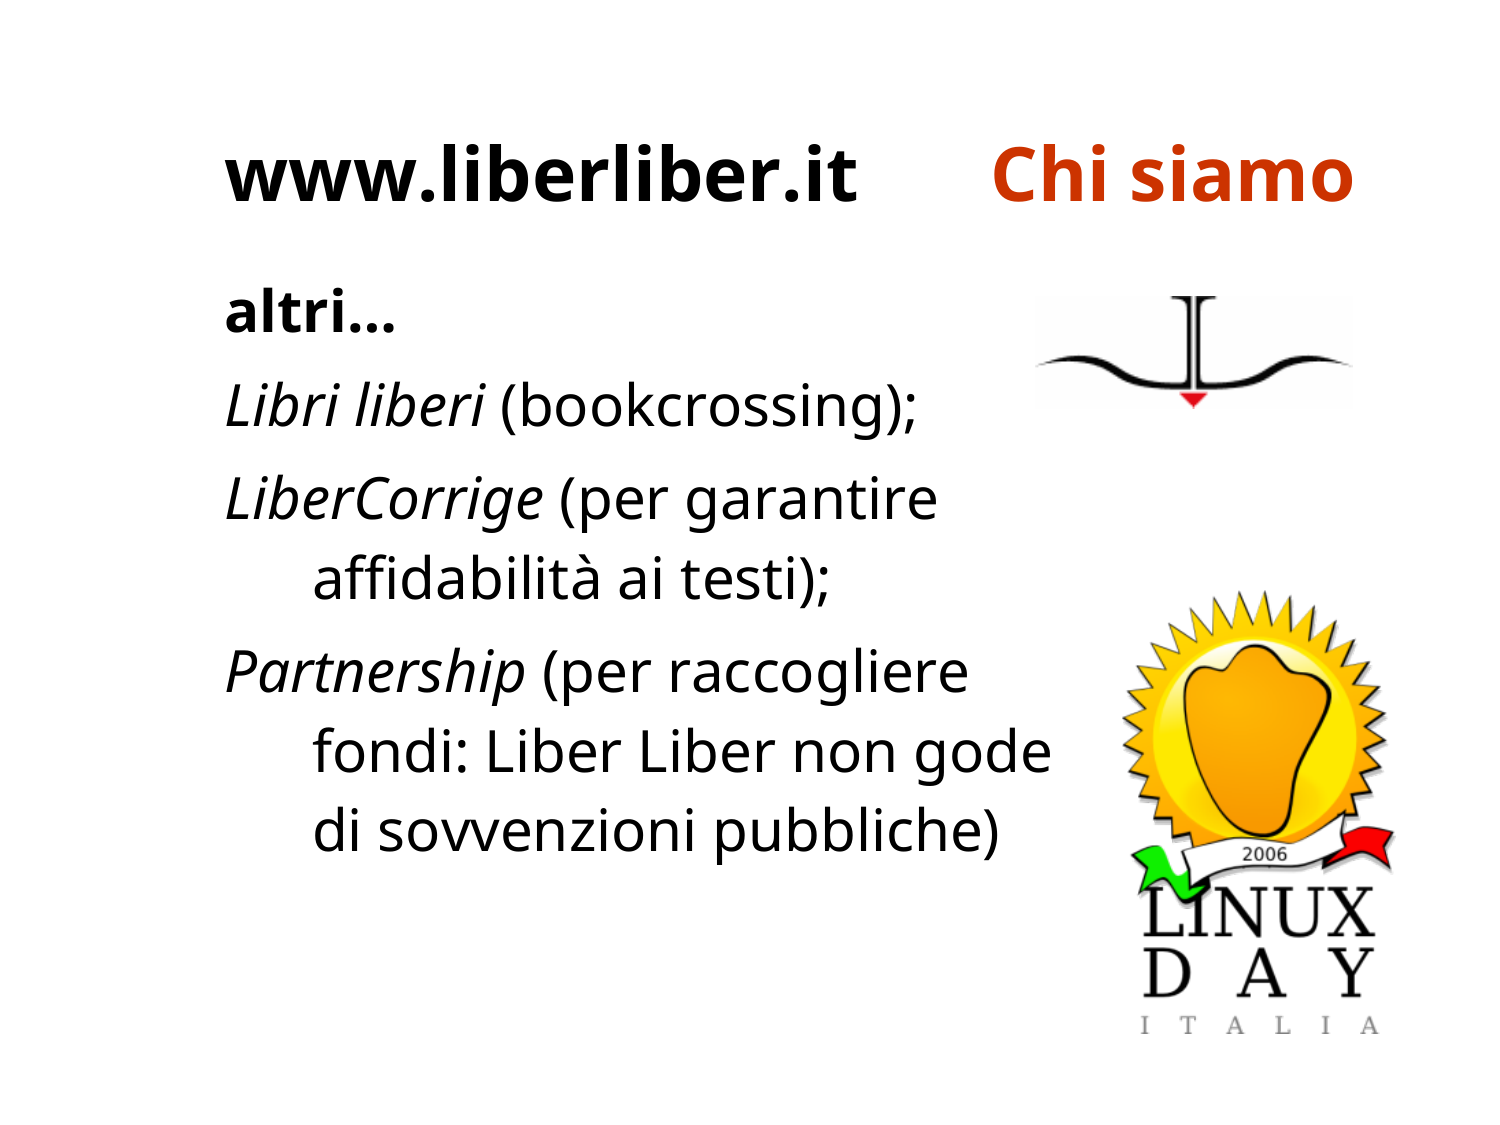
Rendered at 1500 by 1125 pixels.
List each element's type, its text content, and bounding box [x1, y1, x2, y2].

title www.liberliber.it Chi siamo [209, 112, 1373, 233]
picture [1122, 590, 1396, 1034]
list altri… Libri liberi (bookcrossing); LiberCorrige (per garantire affidabilità ai testi); Partnership (per raccogliere fondi: Liber Liber non gode di sovvenzioni pubbliche) [209, 262, 1073, 1036]
picture [1035, 296, 1353, 409]
